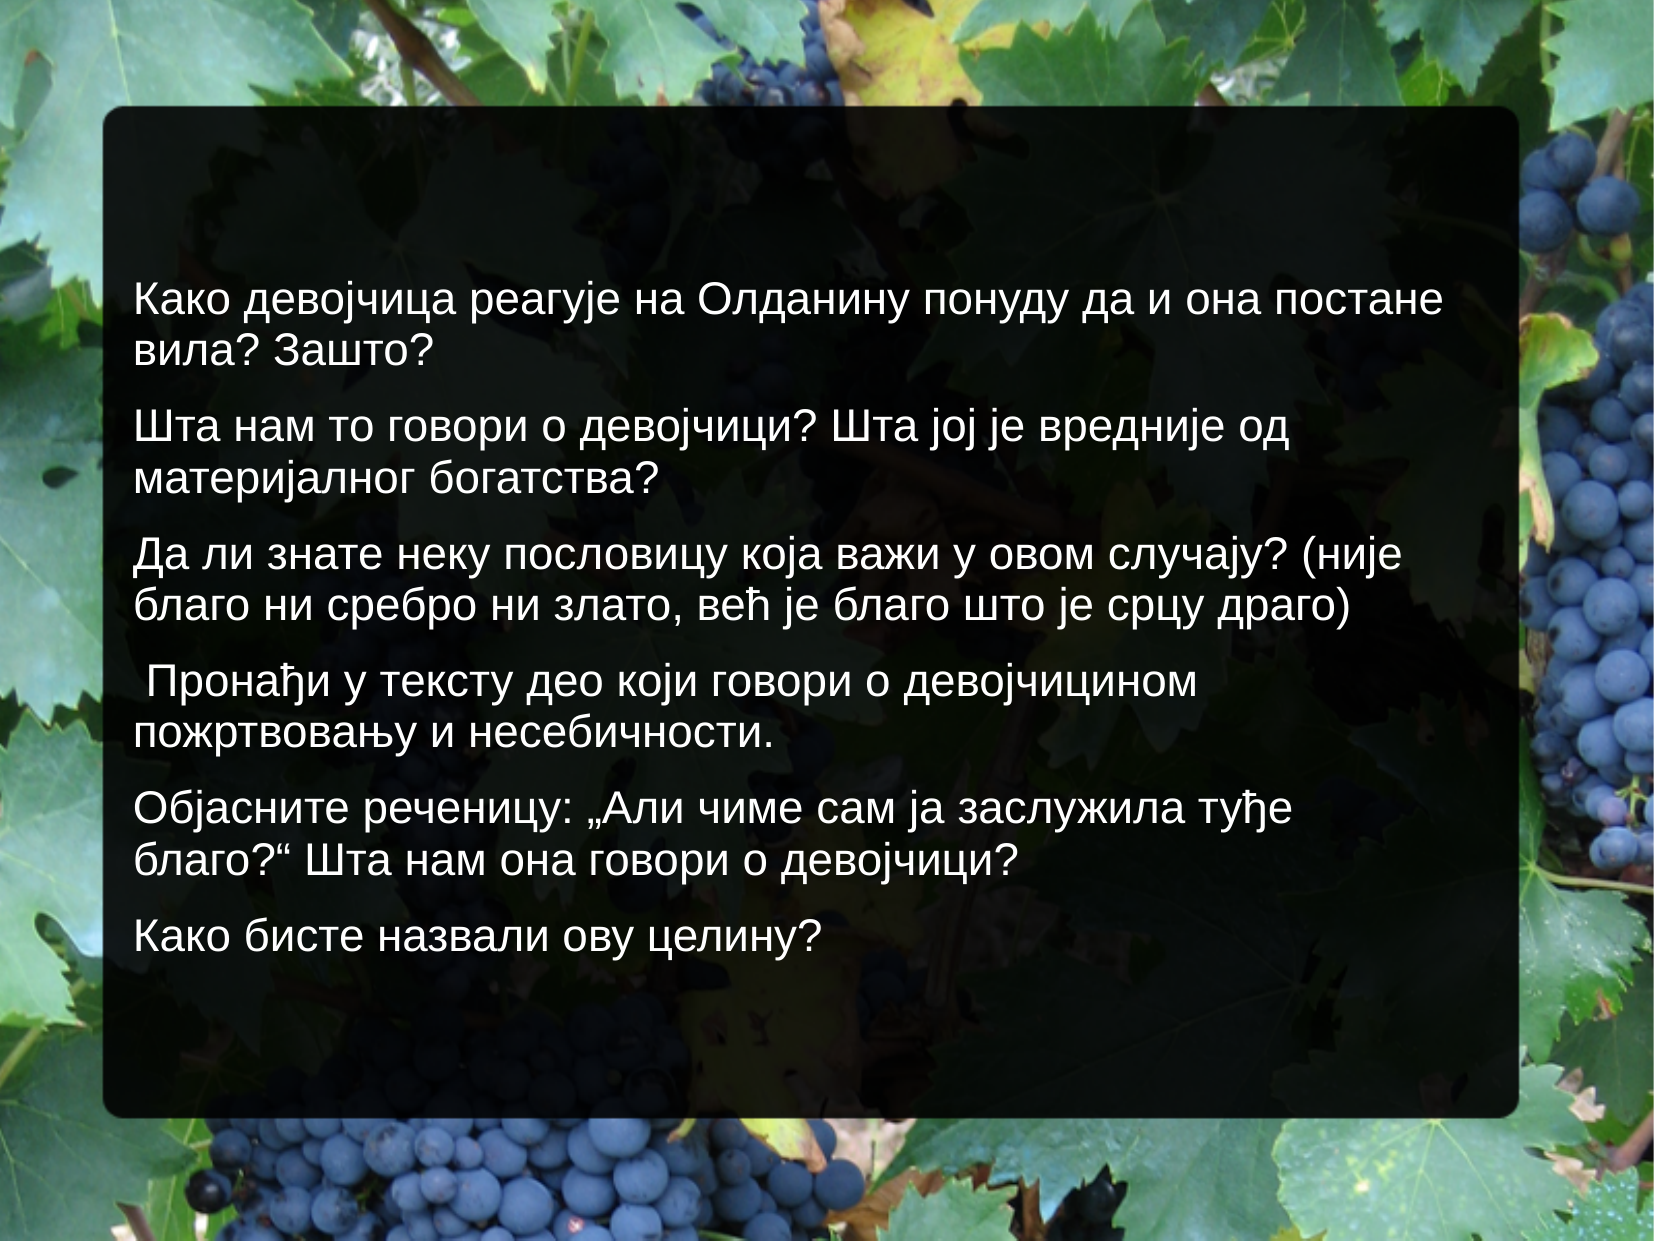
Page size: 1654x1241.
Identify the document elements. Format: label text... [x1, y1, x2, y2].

picture [0, 0, 1654, 1241]
text_box Како девојчица реагује на Олданину понуду да и она постане вила? Зашто? Шта нам то говори о девојчици? Шта јој је вредније од материјалног богатства? Да ли знате неку пословицу која важи у овом случају? (није благо ни сребро ни злато, већ је благо што је срцу драго) Пронађи у тексту део који говори о девојчицином пожртвовању и несебичности. Објасните реченицу: „Али чиме сам ја заслужила туђе благо?“ Шта нам она говори о девојчици? Како бисте назвали ову целину? [118, 265, 1477, 1042]
